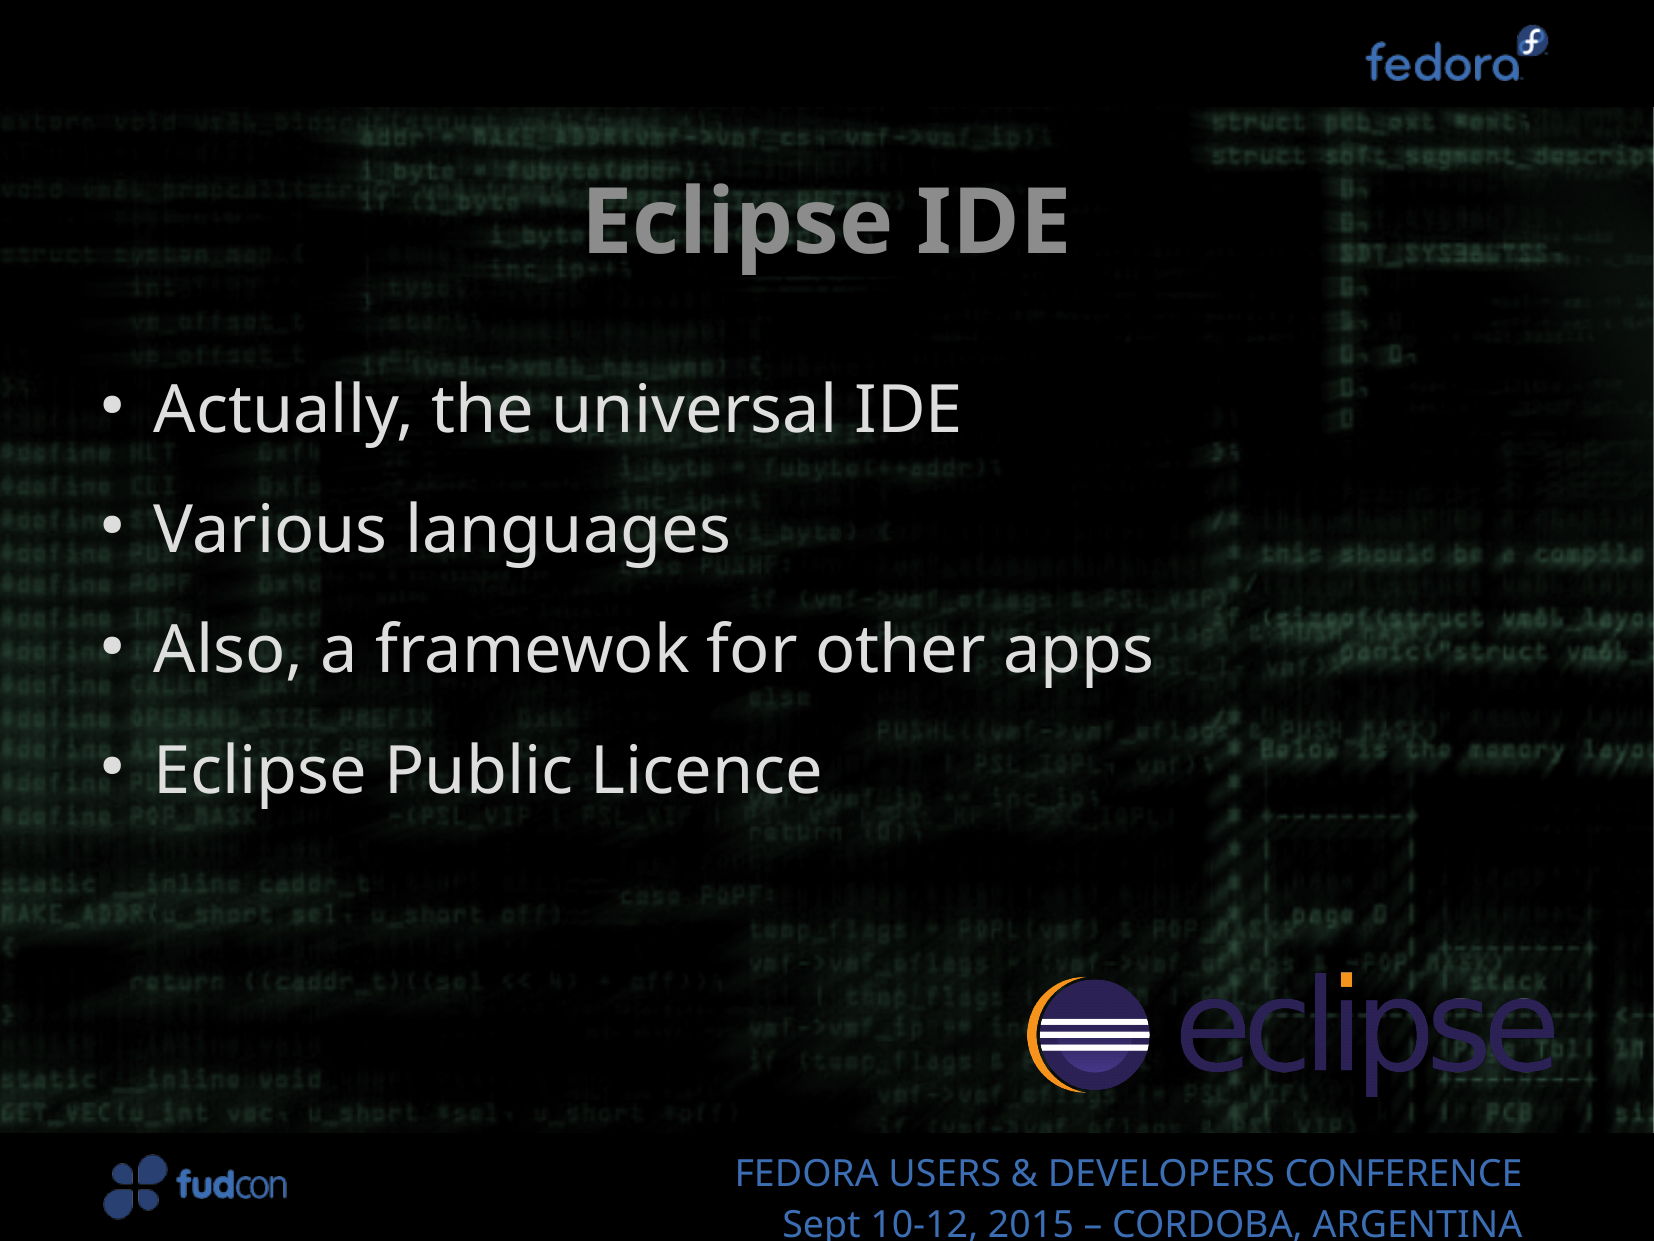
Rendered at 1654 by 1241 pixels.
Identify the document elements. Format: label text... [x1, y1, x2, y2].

picture [0, 0, 1654, 1241]
list Actually, the universal IDE Various languages Also, a framewok for other apps Eclipse Public Licence [82, 361, 1571, 1081]
title Eclipse IDE [82, 114, 1571, 322]
